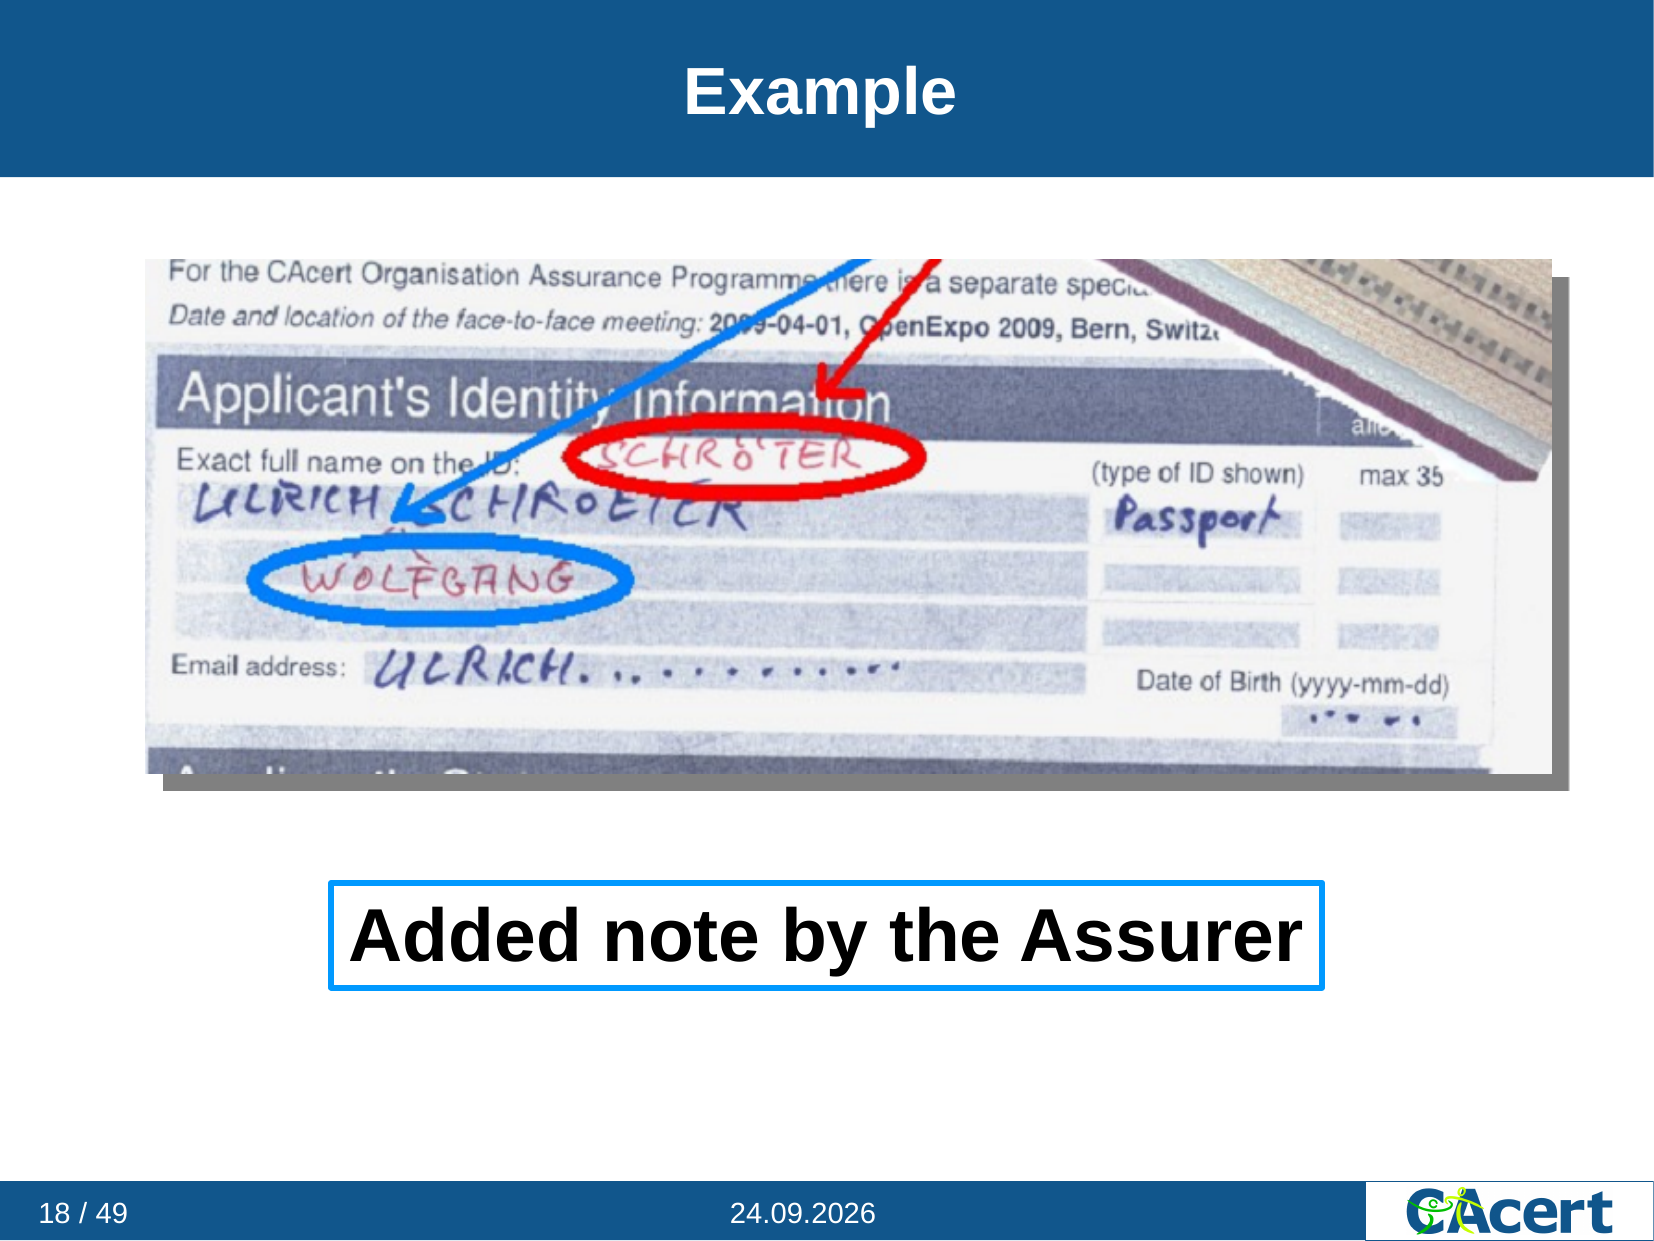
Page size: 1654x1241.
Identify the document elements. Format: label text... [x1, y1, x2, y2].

title Example [76, 17, 1565, 166]
text_box Added note by the Assurer [331, 882, 1323, 988]
picture [1406, 1186, 1613, 1235]
picture [145, 259, 1552, 774]
